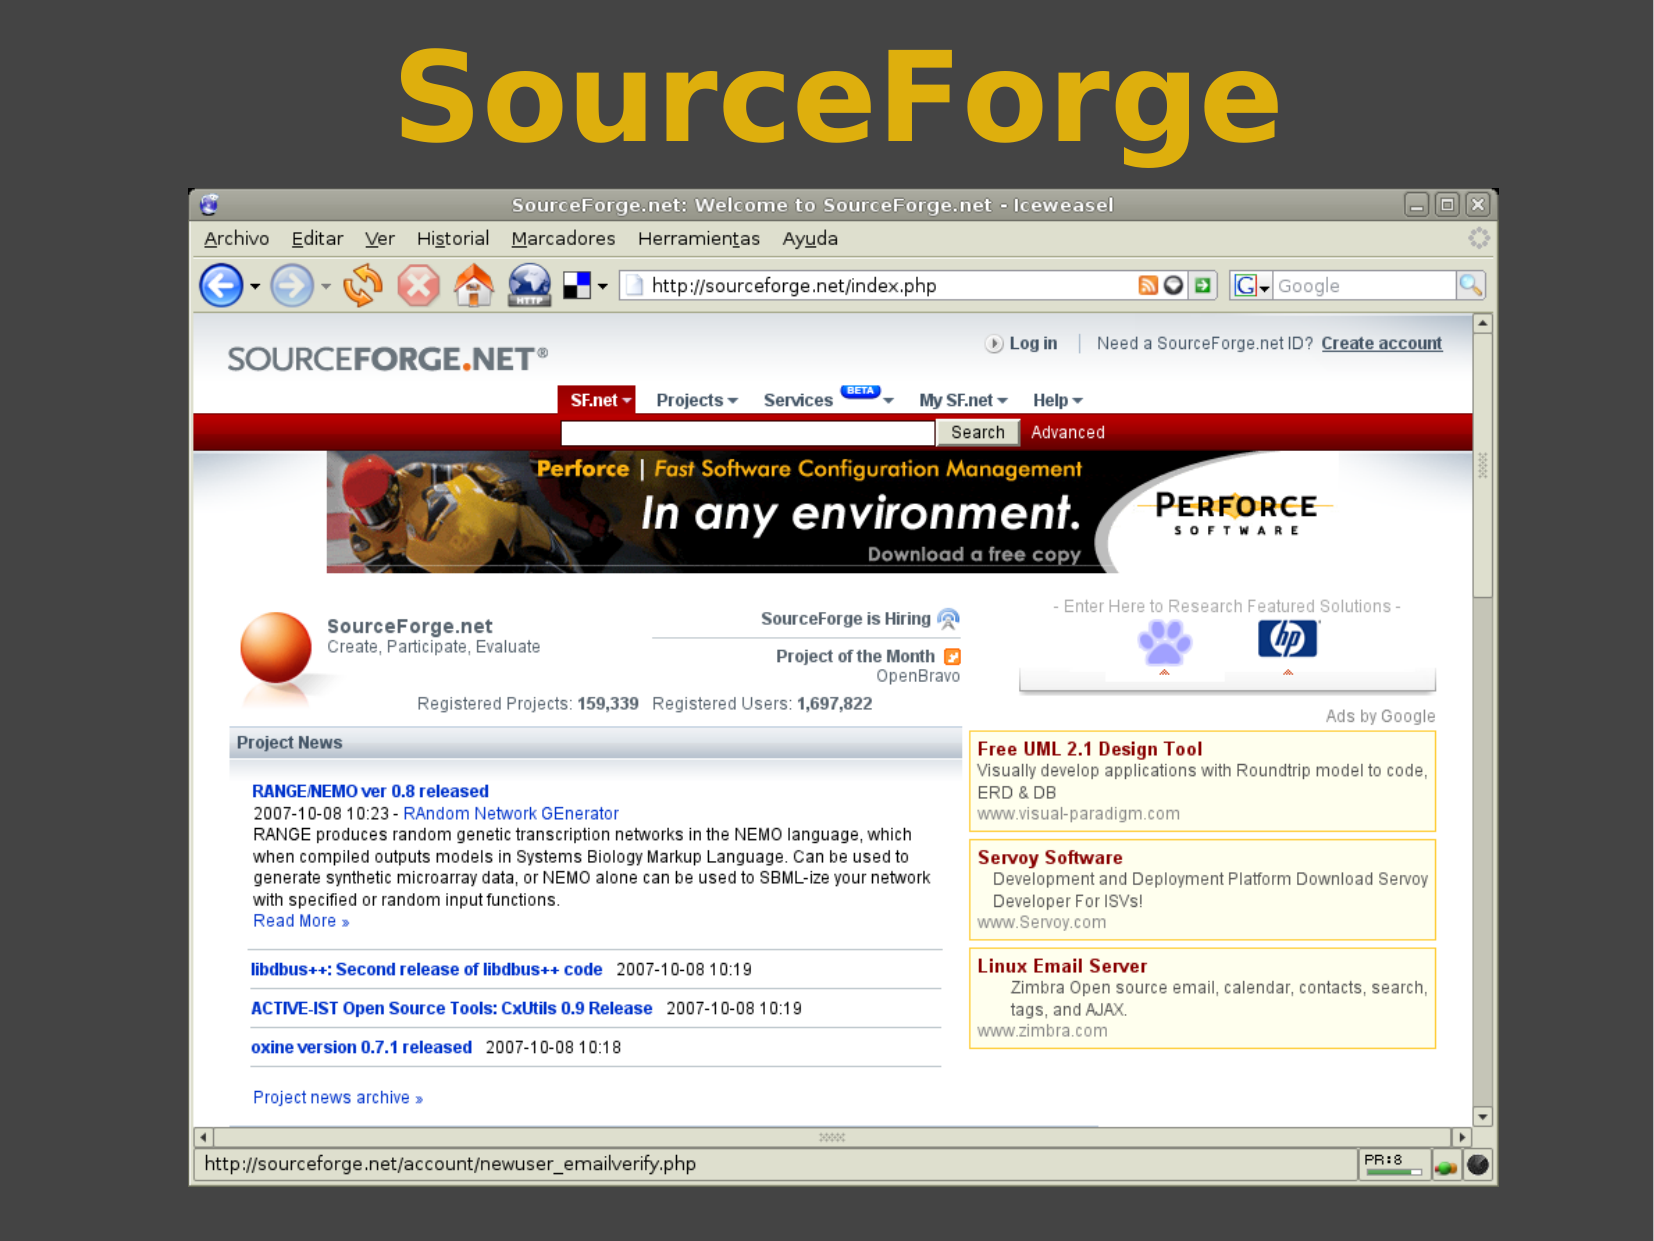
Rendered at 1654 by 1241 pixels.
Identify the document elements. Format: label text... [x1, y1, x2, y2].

title SourceForge [94, 2, 1583, 195]
picture [0, 0, 1654, 1241]
